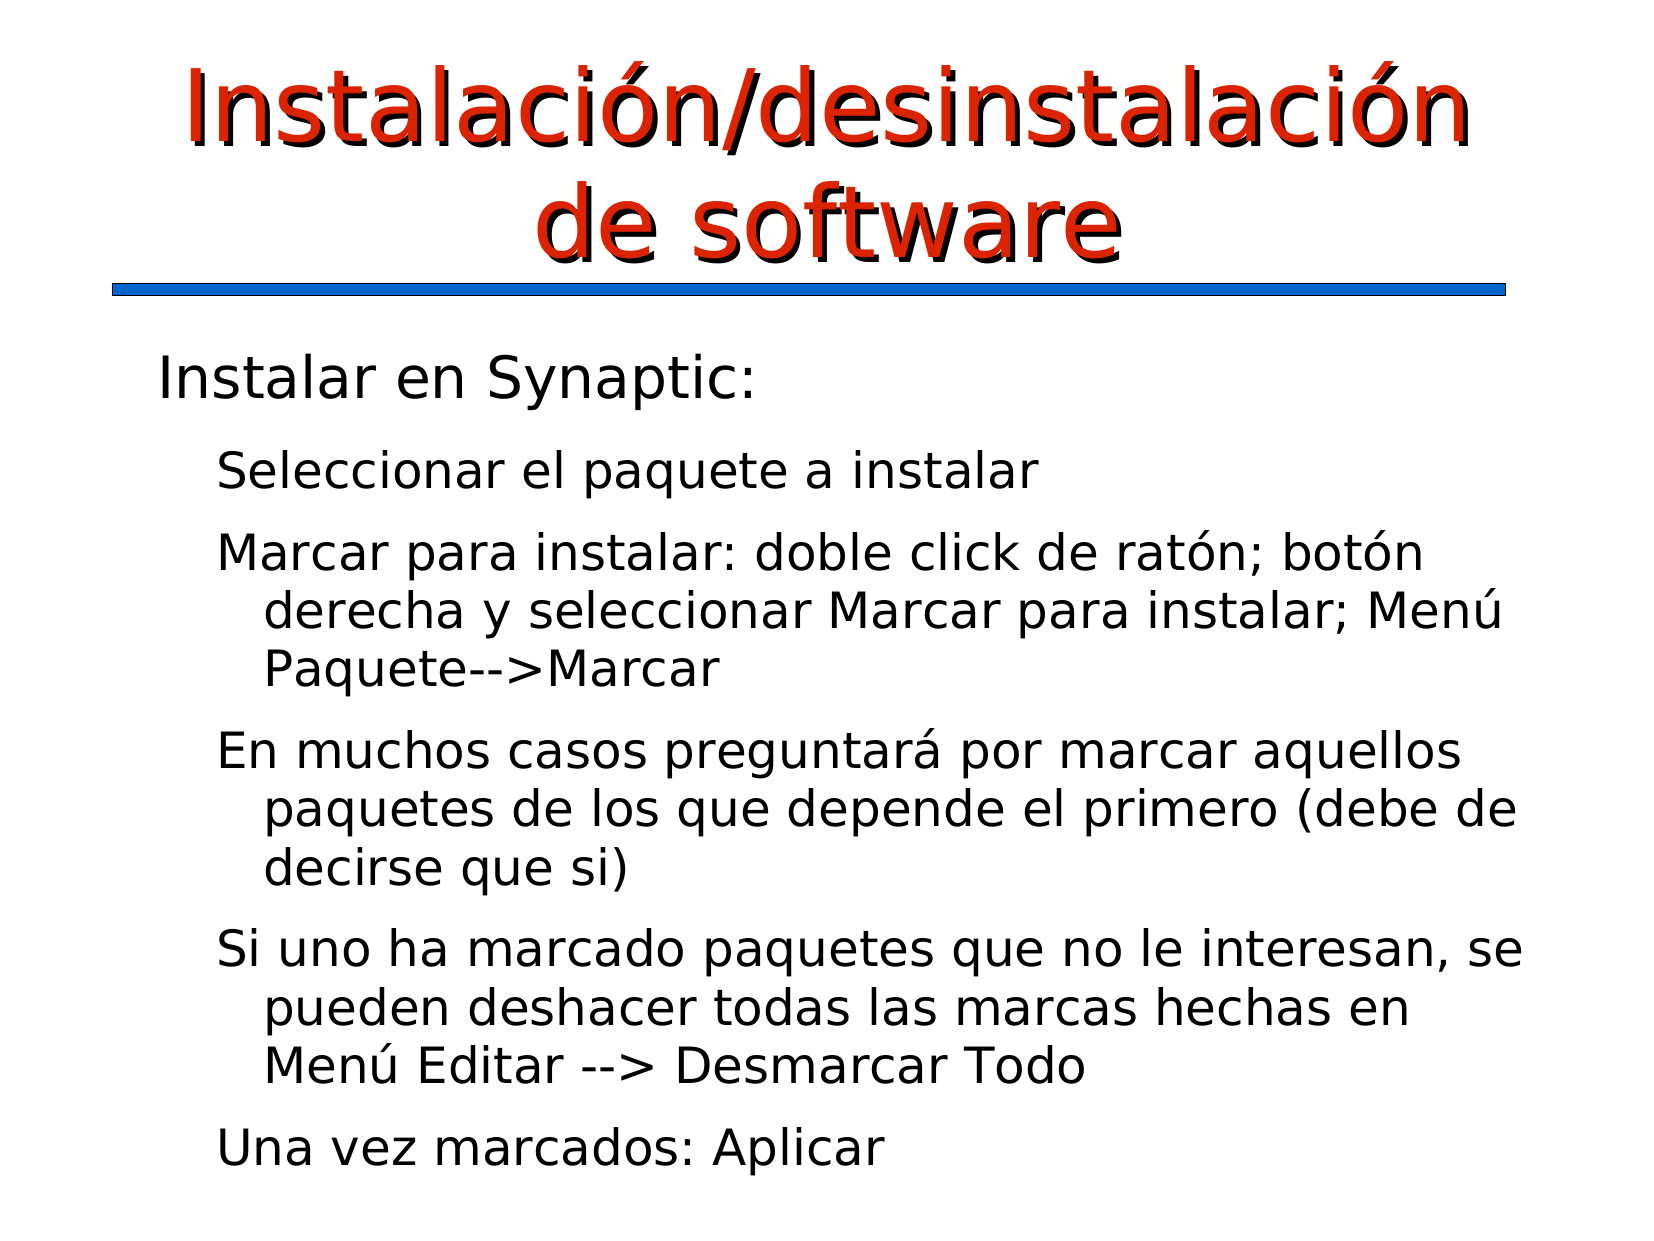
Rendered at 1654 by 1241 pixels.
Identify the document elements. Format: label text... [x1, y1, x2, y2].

title Instalación/desinstalación de software [121, 48, 1534, 282]
list Instalar en Synaptic: Seleccionar el paquete a instalar Marcar para instalar: doble click de ratón; botón derecha y seleccionar Marcar para instalar; Menú Paquete-->Marcar En muchos casos preguntará por marcar aquellos paquetes de los que depende el primero (debe de decirse que si) Si uno ha marcado paquetes que no le interesan, se pueden deshacer todas las marcas hechas en Menú Editar --> Desmarcar Todo Una vez marcados: Aplicar [121, 344, 1534, 1178]
